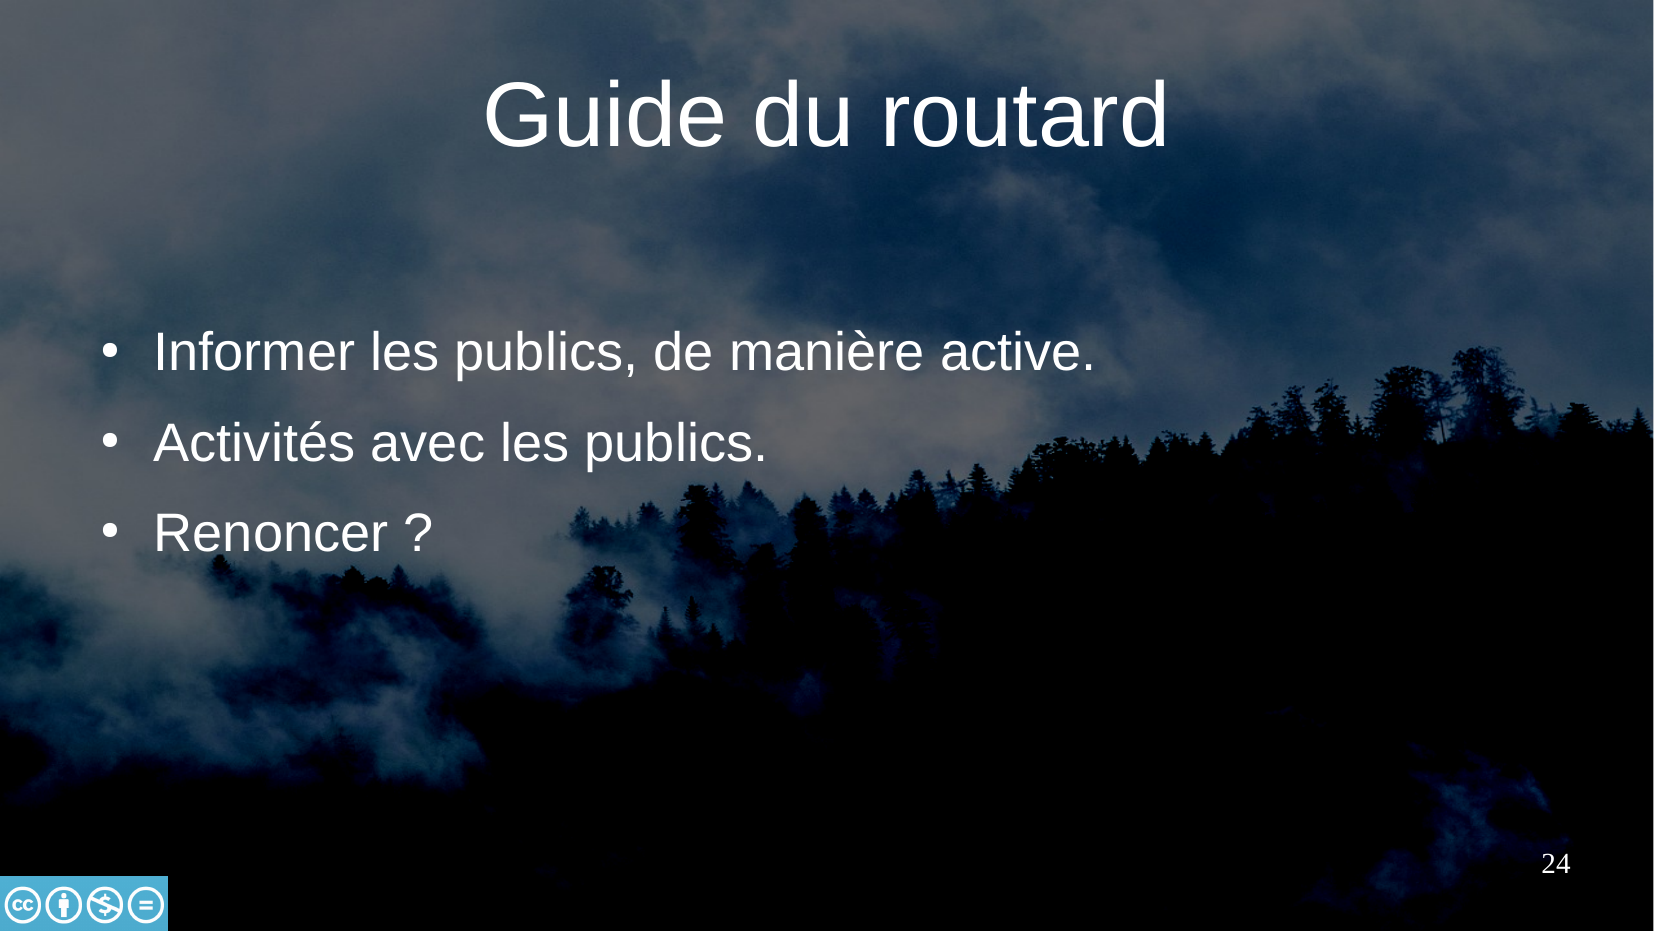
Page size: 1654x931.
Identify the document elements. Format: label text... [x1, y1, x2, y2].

list Informer les publics, de manière active. Activités avec les publics. Renoncer ? [82, 217, 1571, 758]
title Guide du routard [82, 37, 1571, 193]
picture [0, 876, 168, 931]
